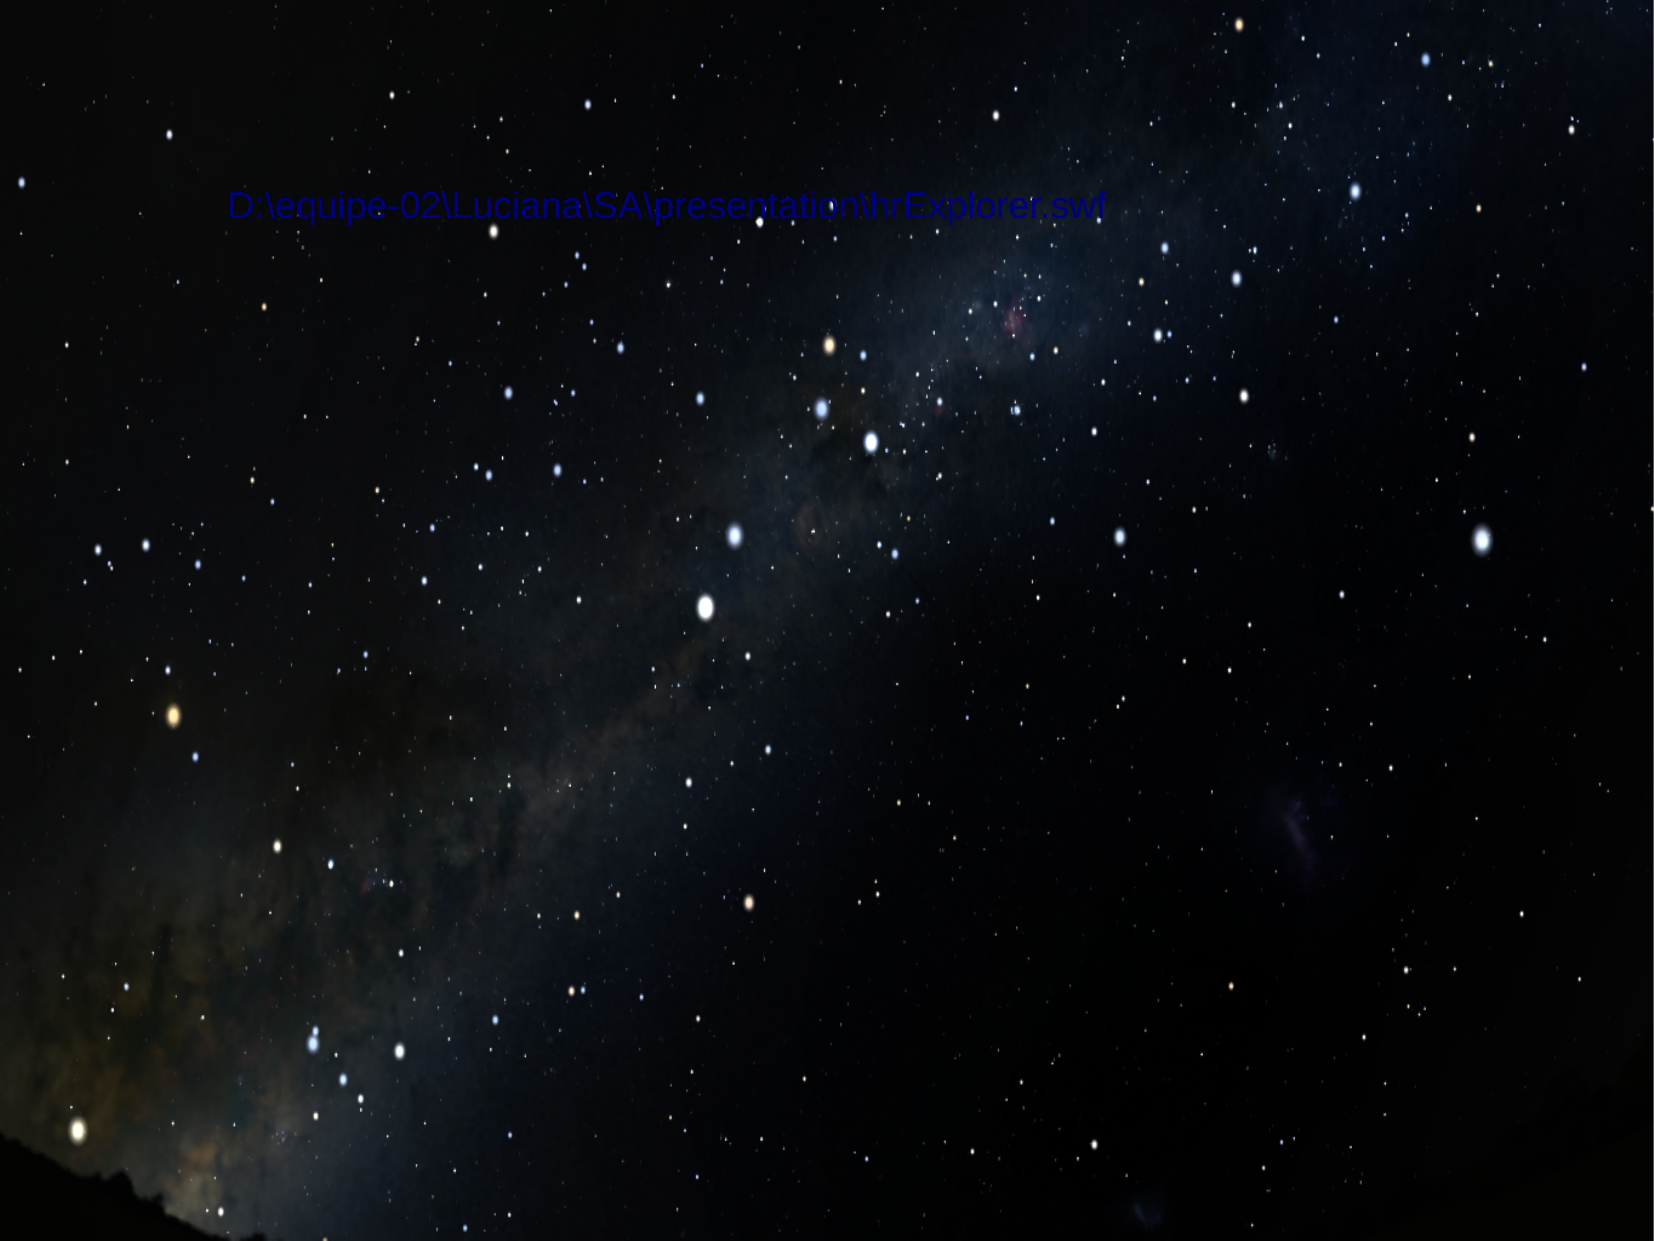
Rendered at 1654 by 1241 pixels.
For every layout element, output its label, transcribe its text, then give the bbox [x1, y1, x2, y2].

picture [0, 0, 1654, 1241]
text_box D:\equipe-02\Luciana\SA\presentation\hrExplorer.swf [212, 177, 1302, 248]
